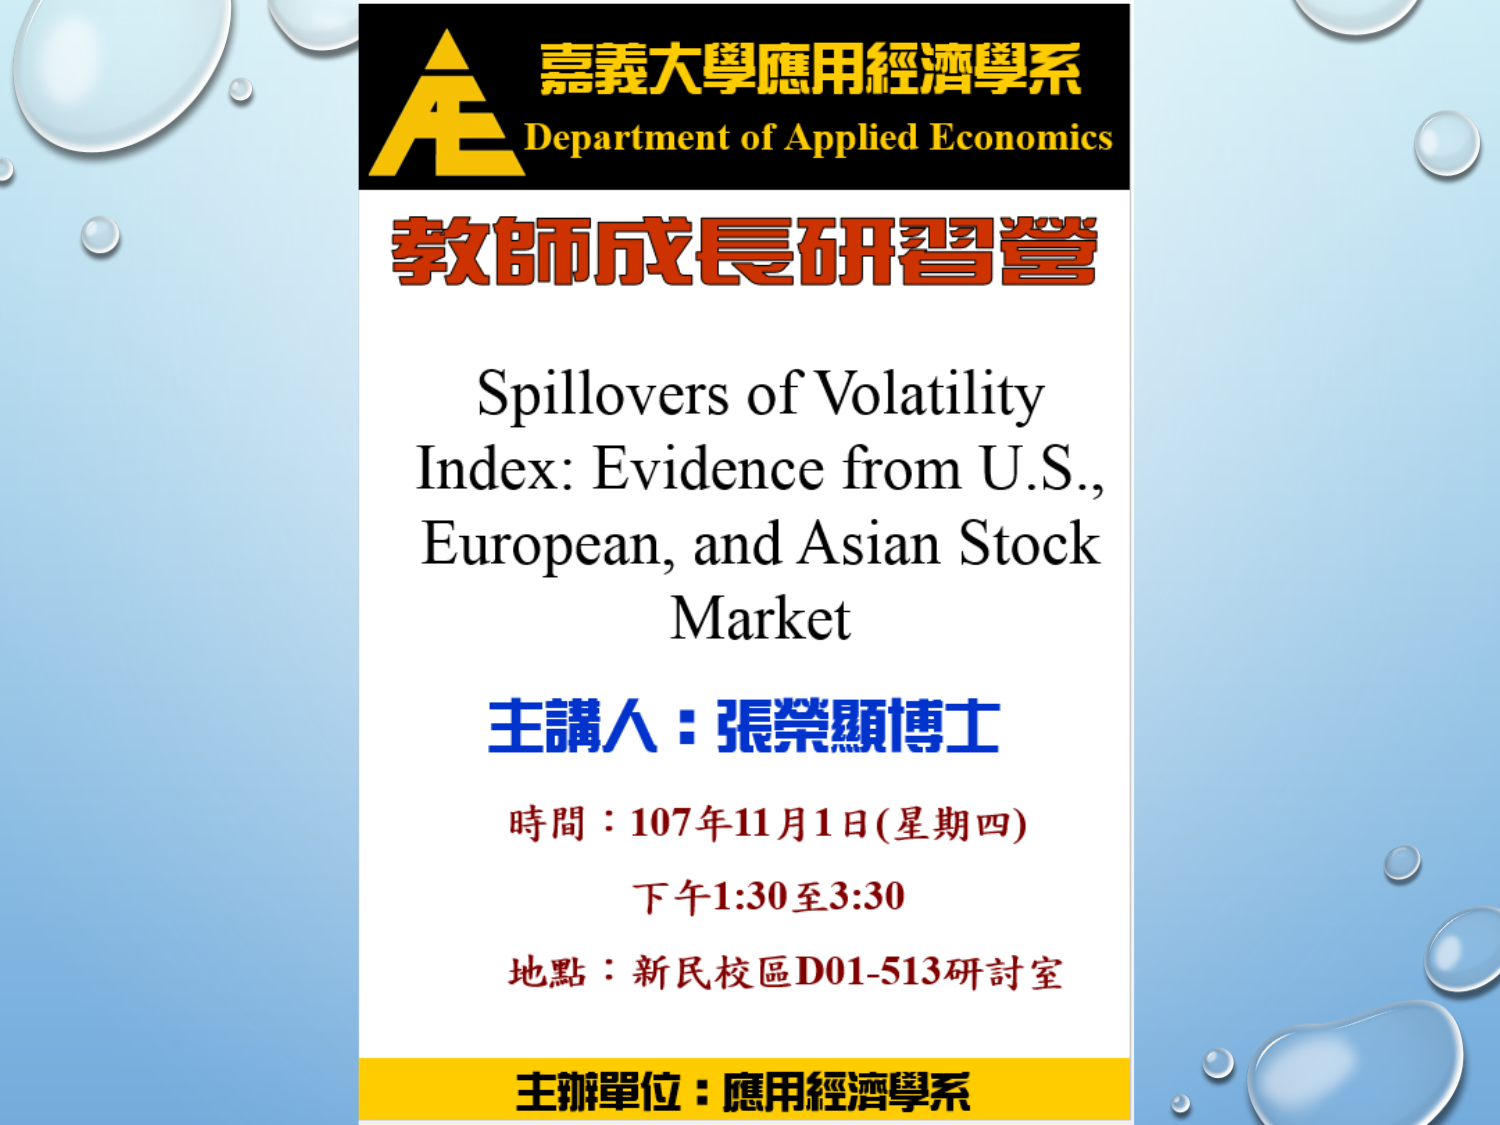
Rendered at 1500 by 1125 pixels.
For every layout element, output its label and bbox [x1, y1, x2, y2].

picture [358, 0, 1135, 1125]
